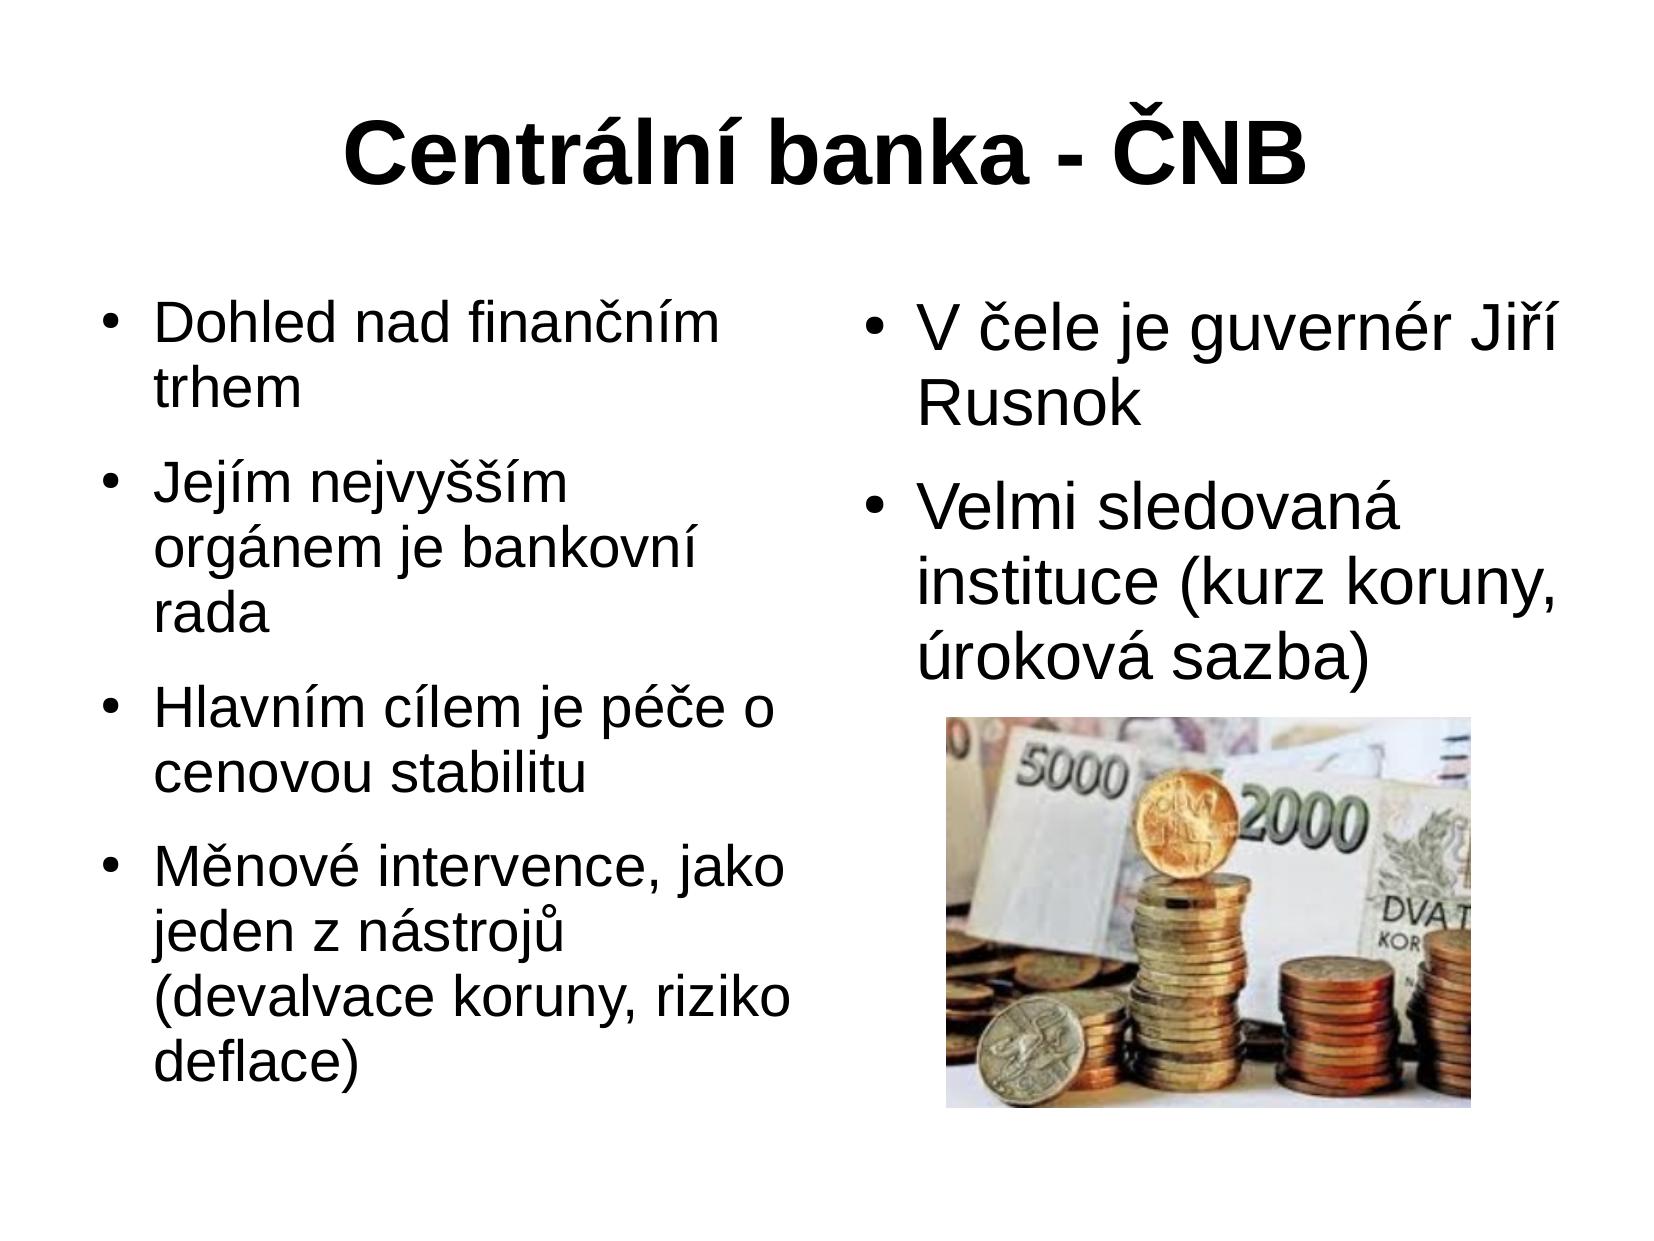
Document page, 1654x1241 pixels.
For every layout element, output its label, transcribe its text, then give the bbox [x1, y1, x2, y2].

picture [946, 717, 1471, 1109]
title Centrální banka - ČNB [82, 49, 1571, 257]
list V čele je guvernér Jiří Rusnok Velmi sledovaná instituce (kurz koruny, úroková sazba) [845, 290, 1572, 694]
list Dohled nad finančním trhem Jejím nejvyšším orgánem je bankovní rada Hlavním cílem je péče o cenovou stabilitu Měnové intervence, jako jeden z nástrojů (devalvace koruny, riziko deflace) [82, 290, 809, 1109]
